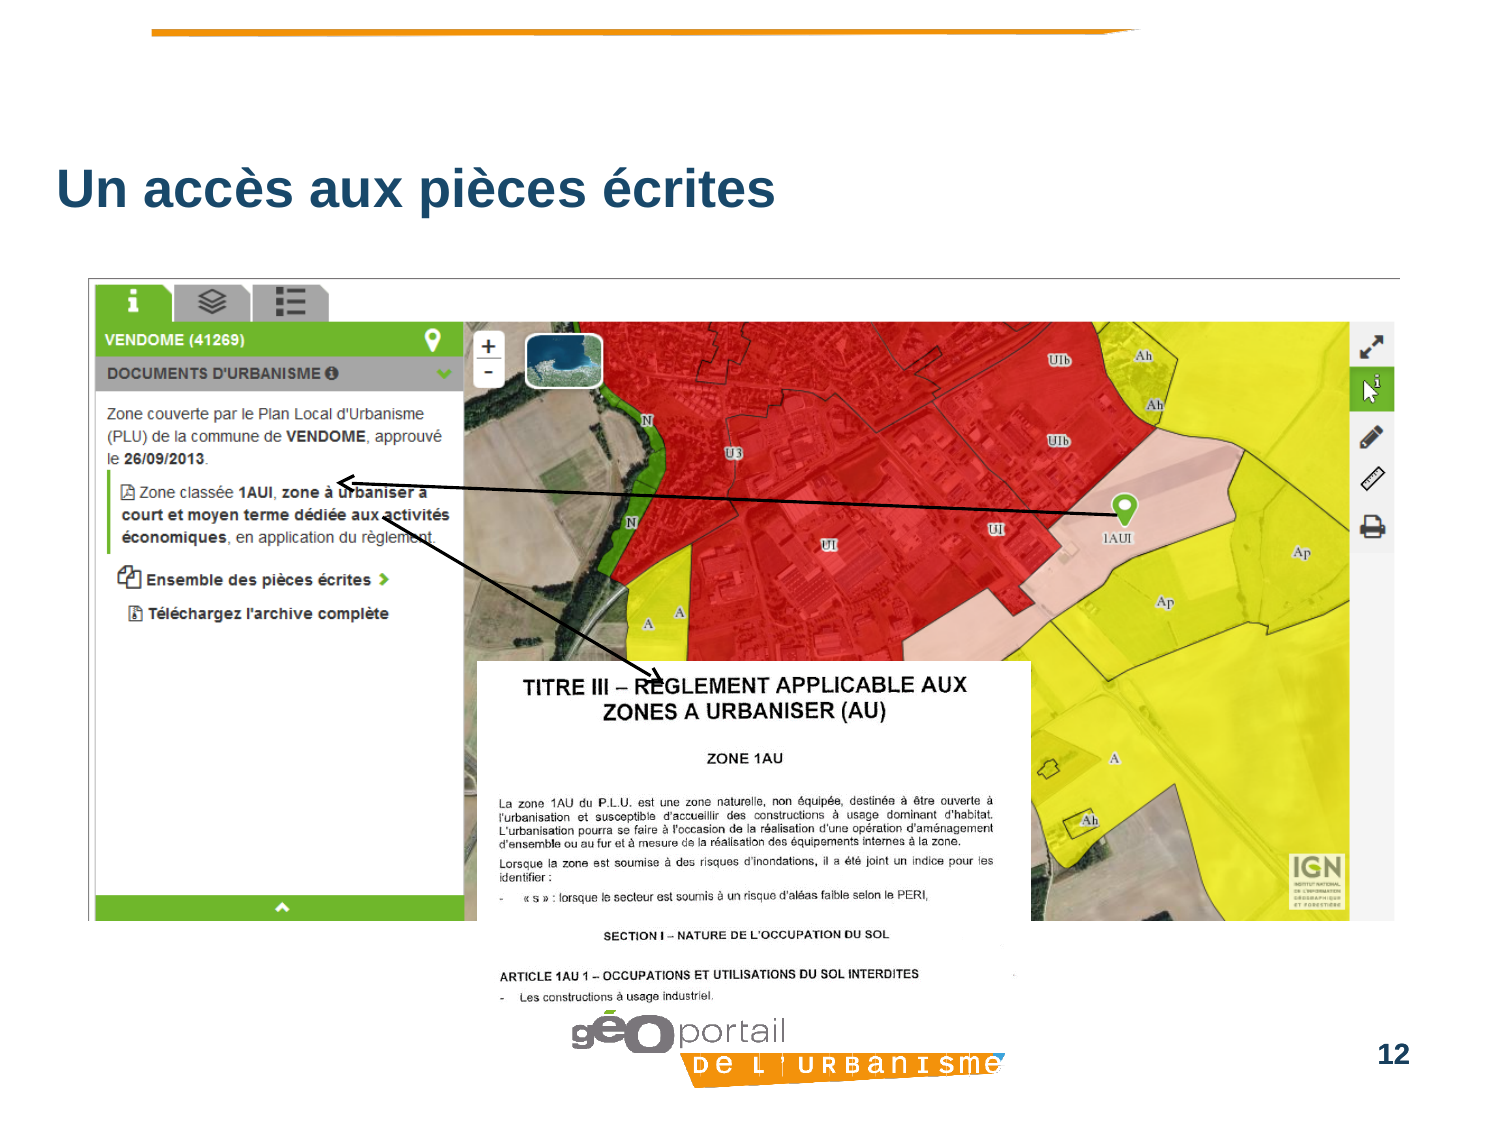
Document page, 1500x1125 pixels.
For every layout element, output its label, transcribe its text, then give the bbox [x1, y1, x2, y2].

picture [88, 278, 1400, 1125]
text_box <numéro> [1249, 1026, 1426, 1081]
title Un accès aux pièces écrites [41, 104, 1459, 268]
